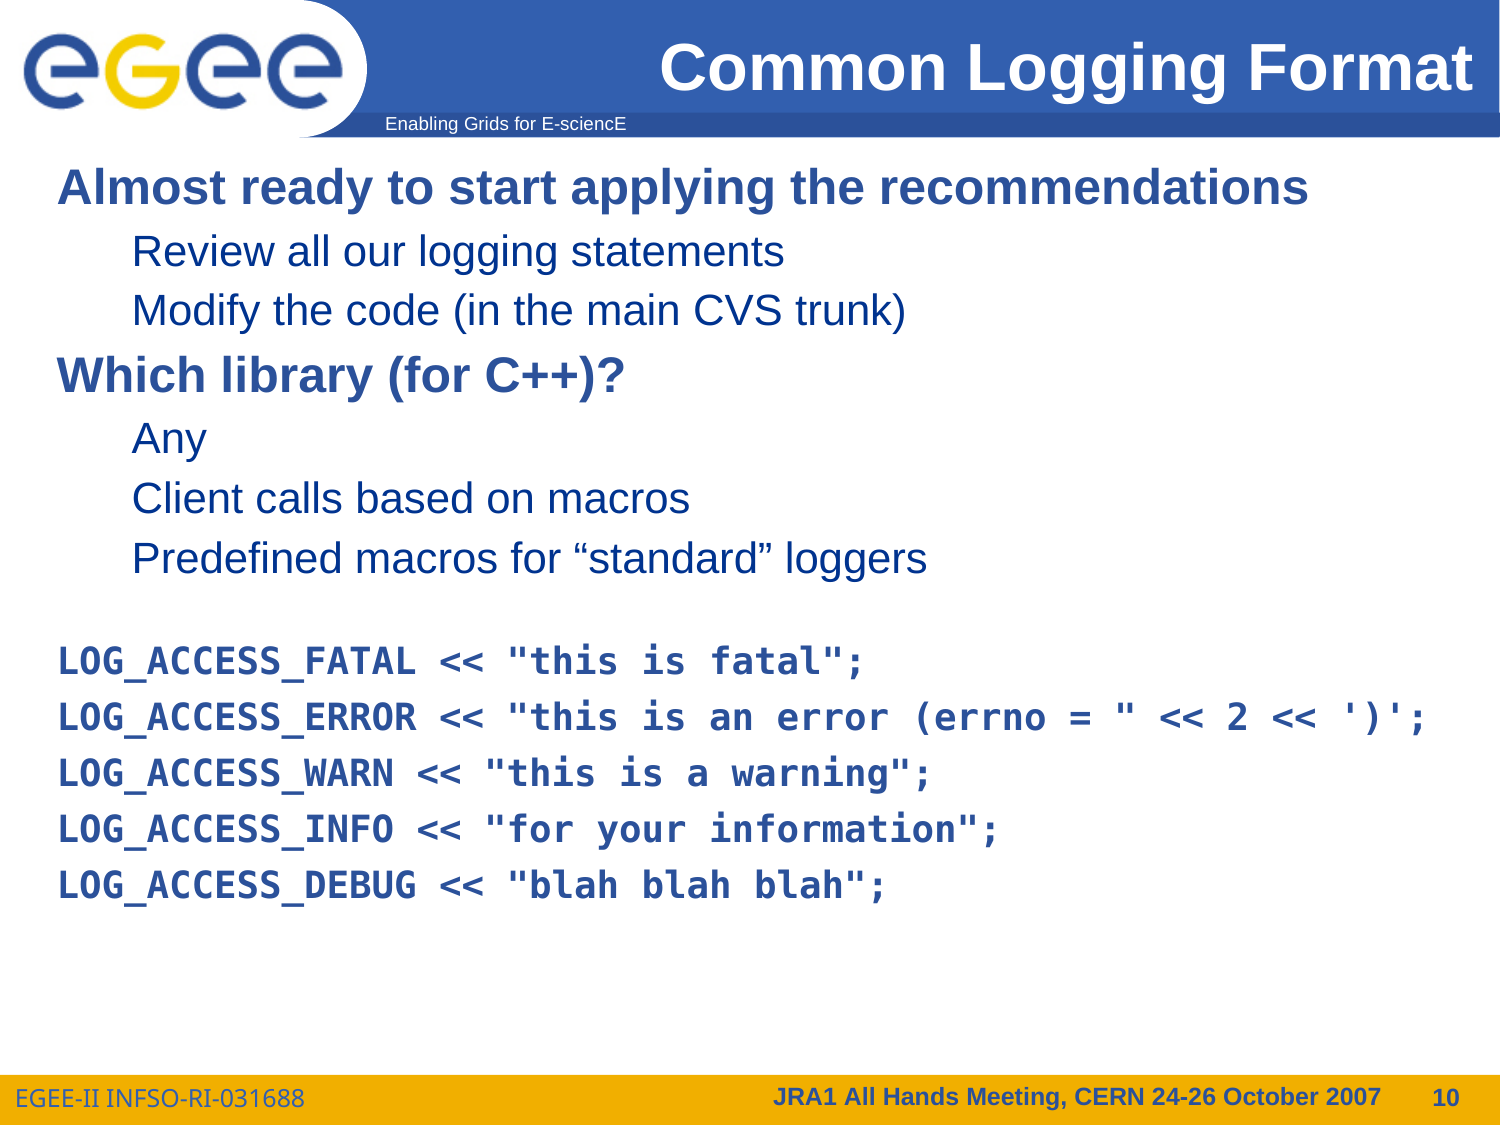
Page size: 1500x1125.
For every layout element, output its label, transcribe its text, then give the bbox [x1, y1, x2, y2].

list Almost ready to start applying the recommendations Review all our logging statements Modify the code (in the main CVS trunk) Which library (for C++)? Any Client calls based on macros Predefined macros for “standard” loggers LOG_ACCESS_FATAL << "this is fatal"; LOG_ACCESS_ERROR << "this is an error (errno = " << 2 << ')'; LOG_ACCESS_WARN << "this is a warning"; LOG_ACCESS_INFO << "for your information"; LOG_ACCESS_DEBUG << "blah blah blah"; [56, 159, 1466, 1040]
picture [18, 30, 349, 112]
title Common Logging Format [369, 16, 1475, 118]
